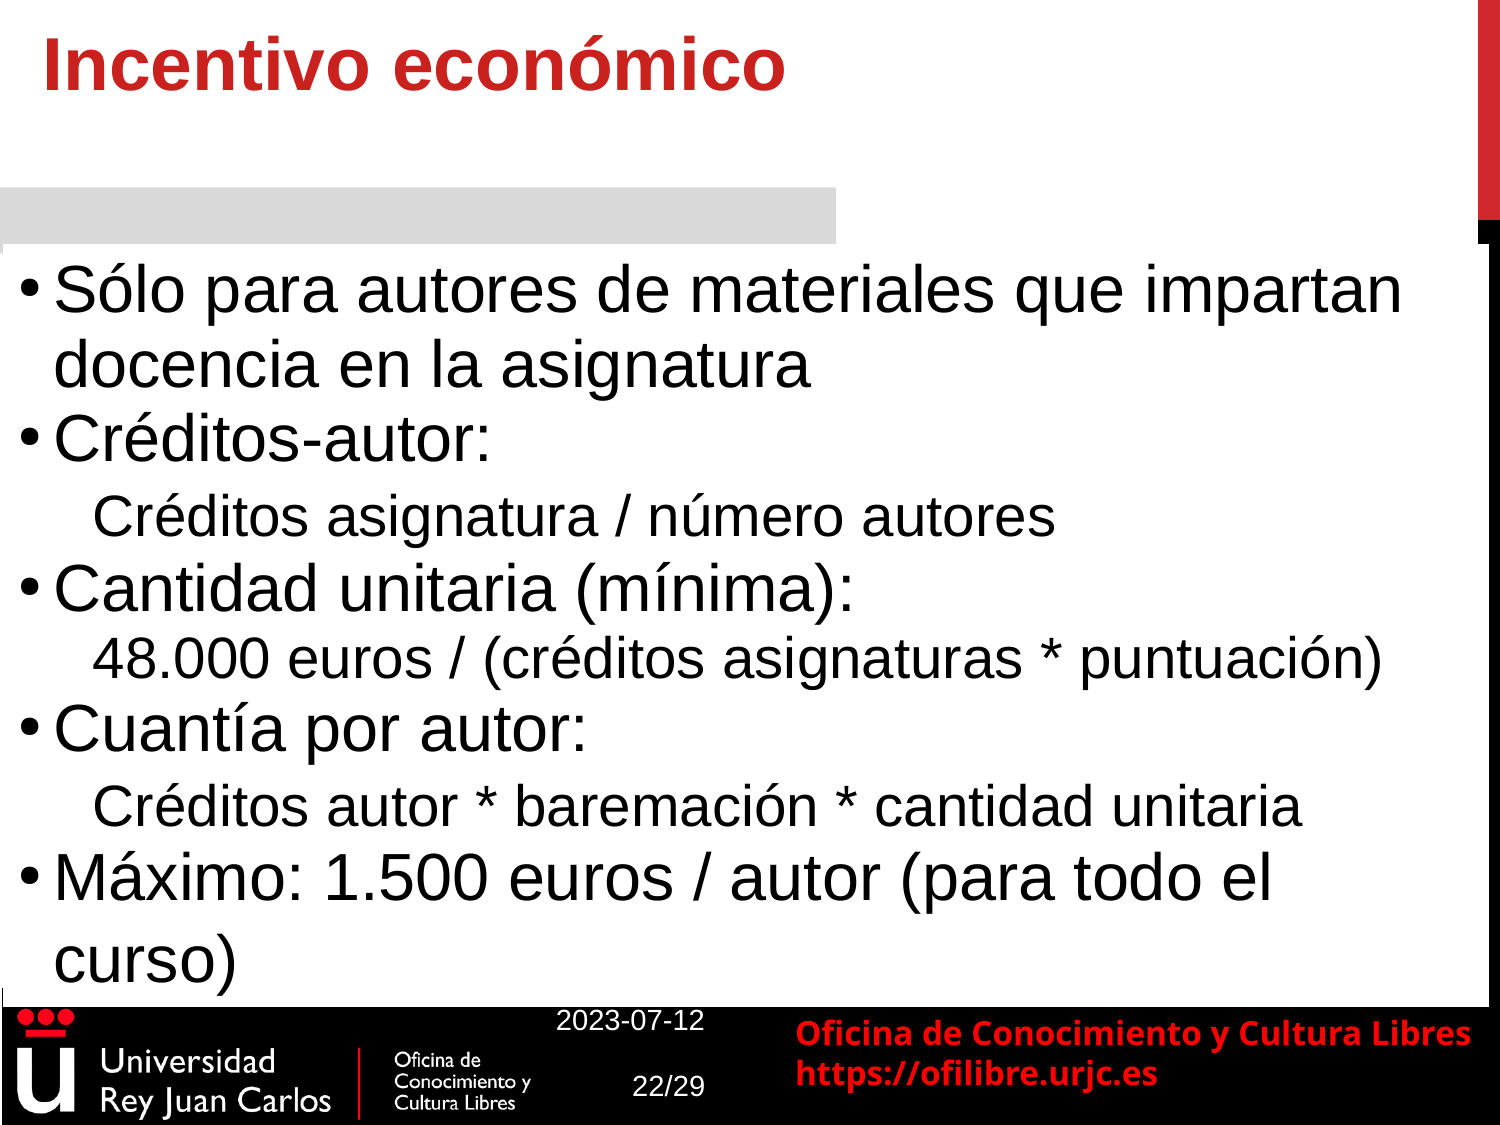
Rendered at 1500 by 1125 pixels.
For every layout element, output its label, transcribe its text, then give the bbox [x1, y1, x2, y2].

title [75, 7, 1425, 196]
picture [17, 1007, 531, 1120]
text_box Incentivo económico [27, 15, 1381, 199]
text_box Sólo para autores de materiales que impartan docencia en la asignatura Créditos-autor: Créditos asignatura / número autores Cantidad unitaria (mínima): 48.000 euros / (créditos asignaturas * puntuación) Cuantía por autor: Créditos autor * baremación * cantidad unitaria Máximo: 1.500 euros / autor (para todo el curso) [3, 244, 1489, 1007]
